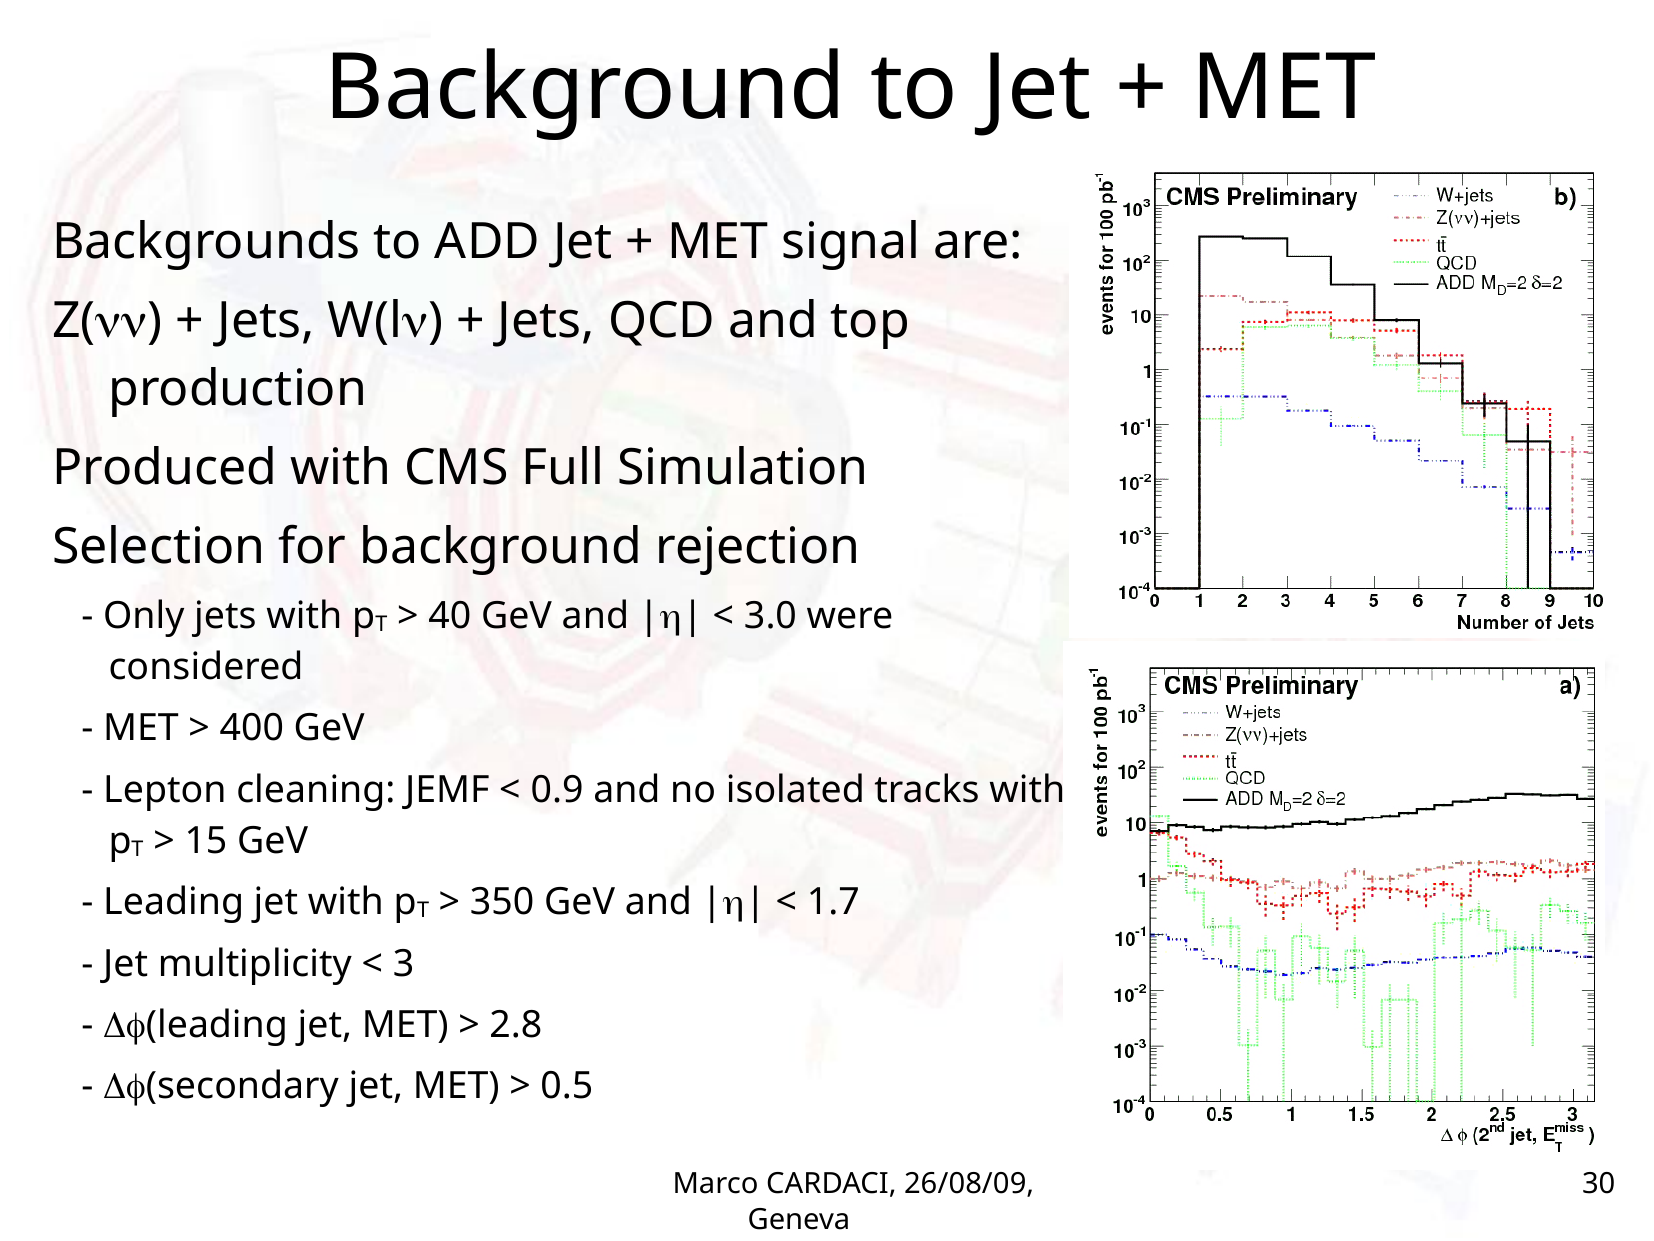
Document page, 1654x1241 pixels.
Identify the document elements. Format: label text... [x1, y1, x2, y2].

text_box Marco CARDACI, 26/08/09, Geneva [657, 1157, 1078, 1213]
text_box Backgrounds to ADD Jet + MET signal are: Z() + Jets, W(l) + Jets, QCD and top production Produced with CMS Full Simulation Selection for background rejection - Only jets with pT > 40 GeV and || < 3.0 were considered - MET > 400 GeV - Lepton cleaning: JEMF < 0.9 and no isolated tracks with pT > 15 GeV - Leading jet with pT > 350 GeV and || < 1.7 - Jet multiplicity < 3 - (leading jet, MET) > 2.8 - (secondary jet, MET) > 0.5 [37, 197, 1088, 1047]
picture [9, 3, 1654, 1238]
text_box 30 [1567, 1157, 1643, 1213]
title Background to Jet + MET [191, 28, 1512, 154]
